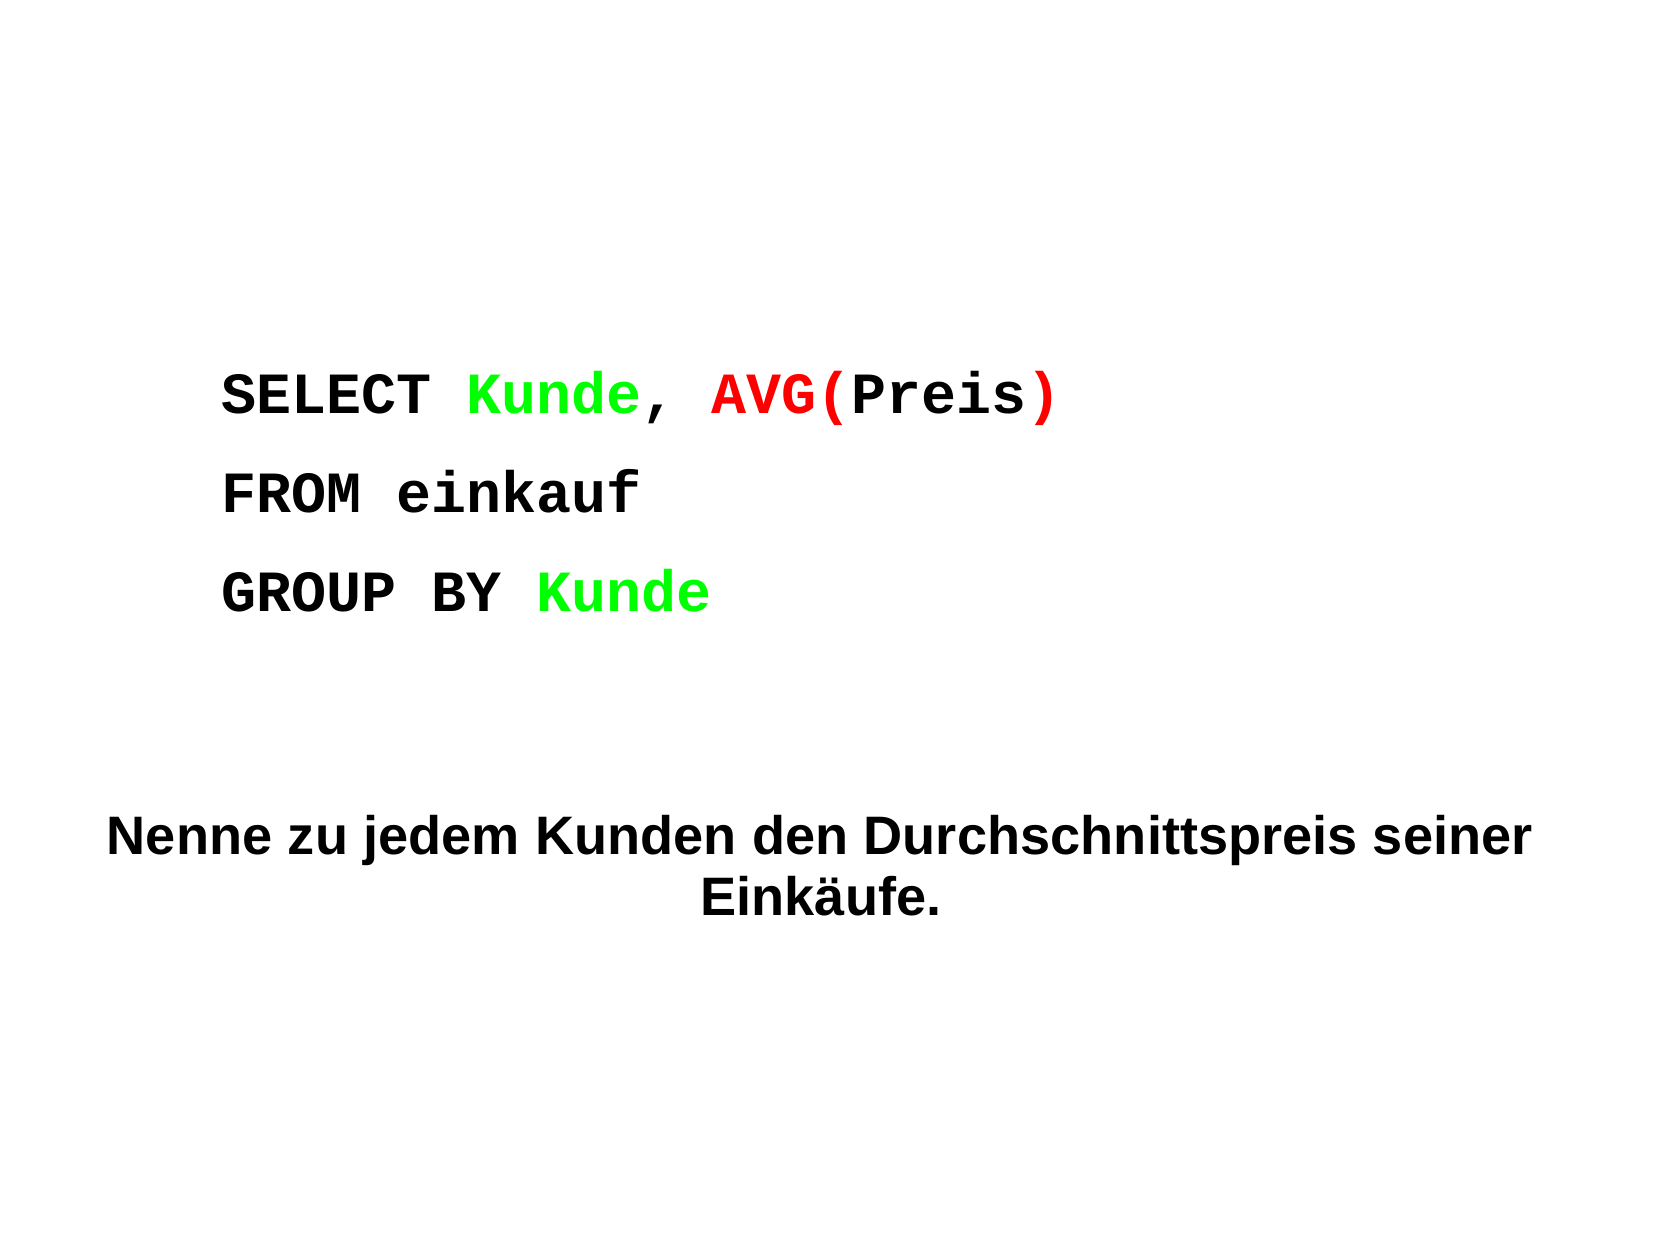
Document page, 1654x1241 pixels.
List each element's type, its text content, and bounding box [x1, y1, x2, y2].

title Nenne zu jedem Kunden den Durchschnittspreis seiner Einkäufe. [76, 787, 1566, 945]
text_box SELECT Kunde, AVG(Preis) FROM einkauf GROUP BY Kunde [206, 324, 1565, 606]
